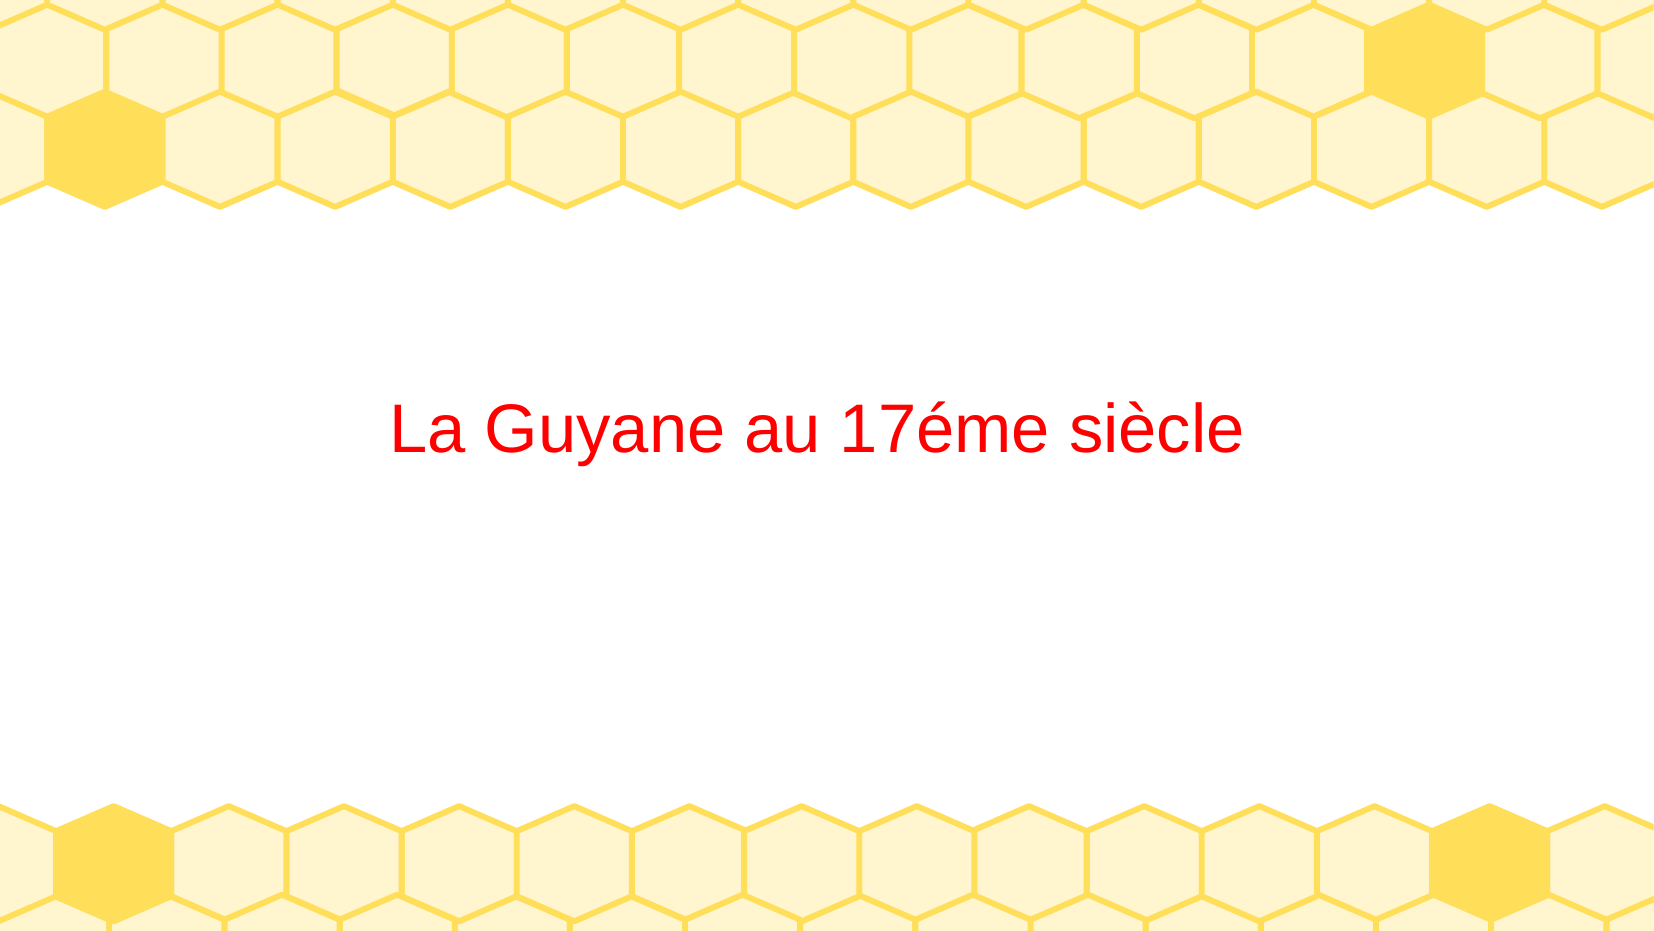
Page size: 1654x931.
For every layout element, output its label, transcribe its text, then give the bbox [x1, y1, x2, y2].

title La Guyane au 17éme siècle [88, 324, 1565, 532]
